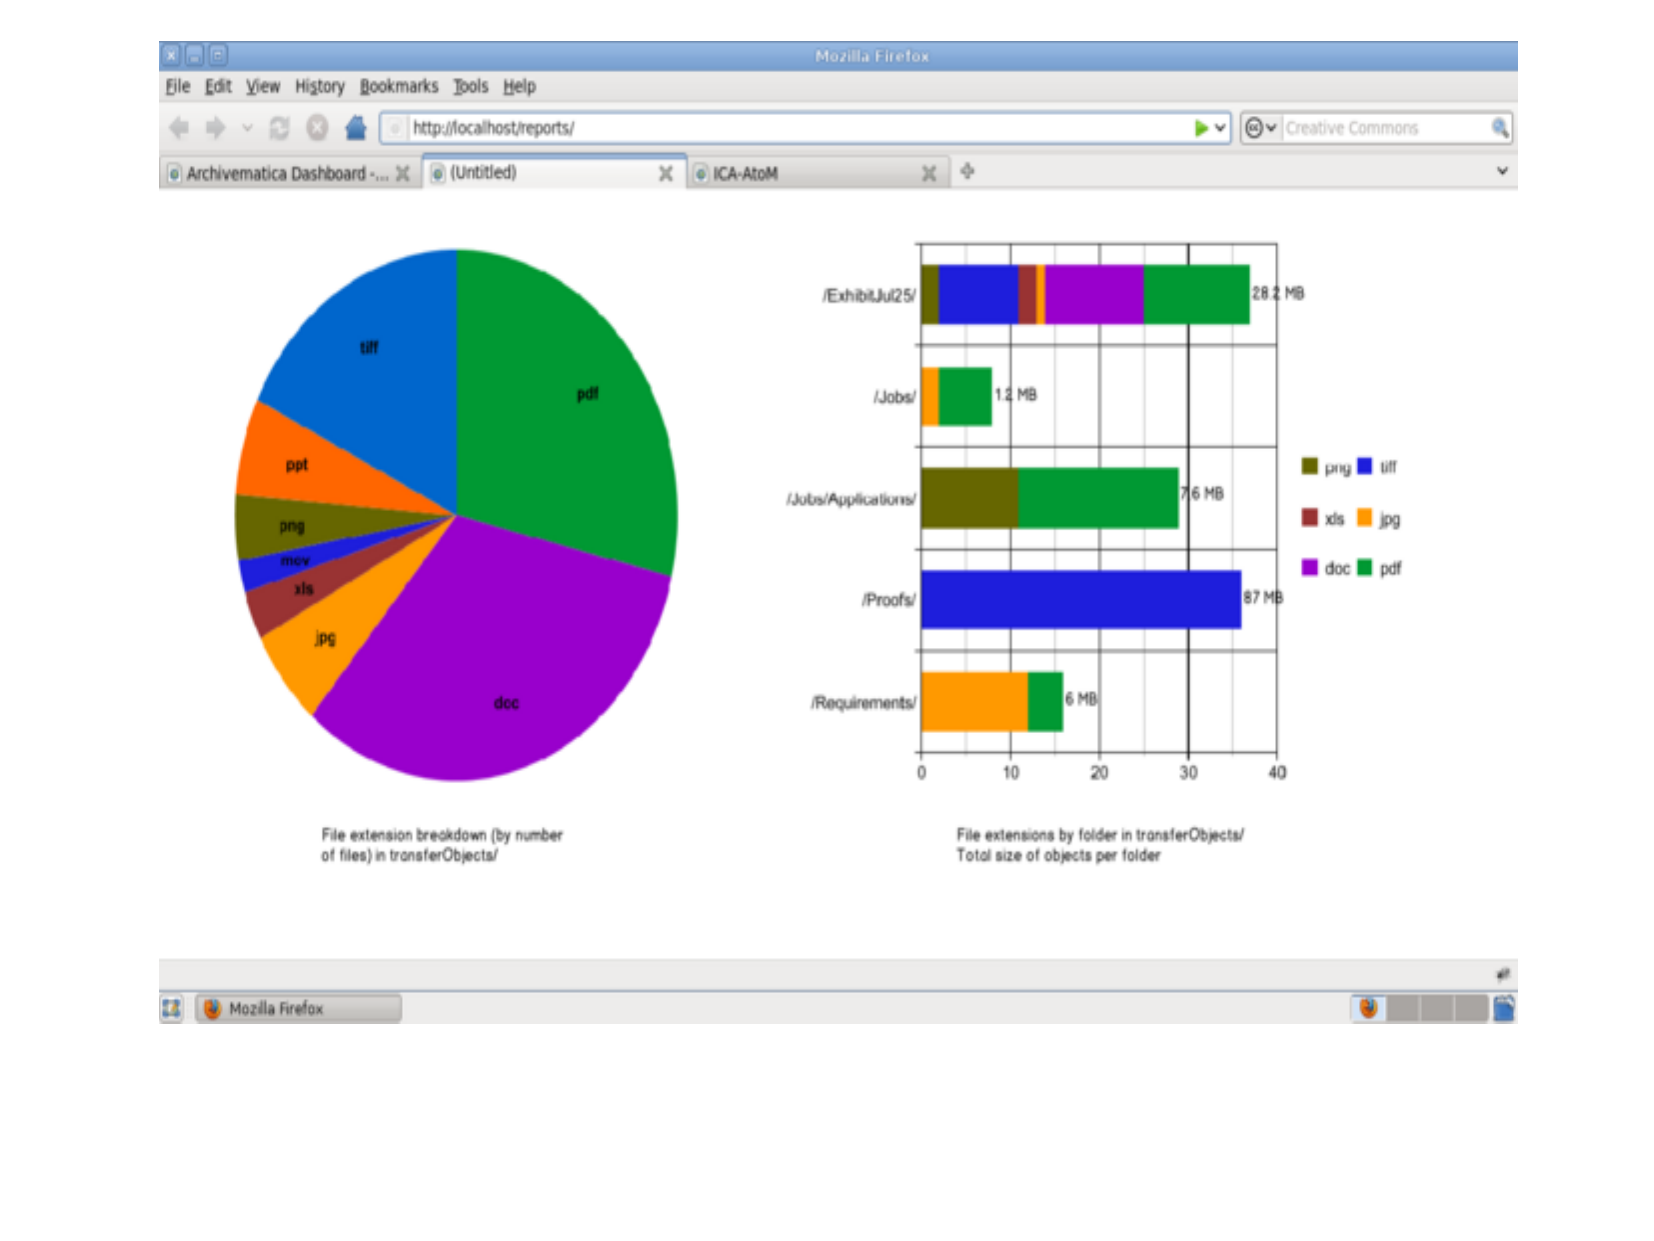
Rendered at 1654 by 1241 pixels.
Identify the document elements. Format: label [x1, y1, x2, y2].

picture [159, 41, 1518, 1024]
